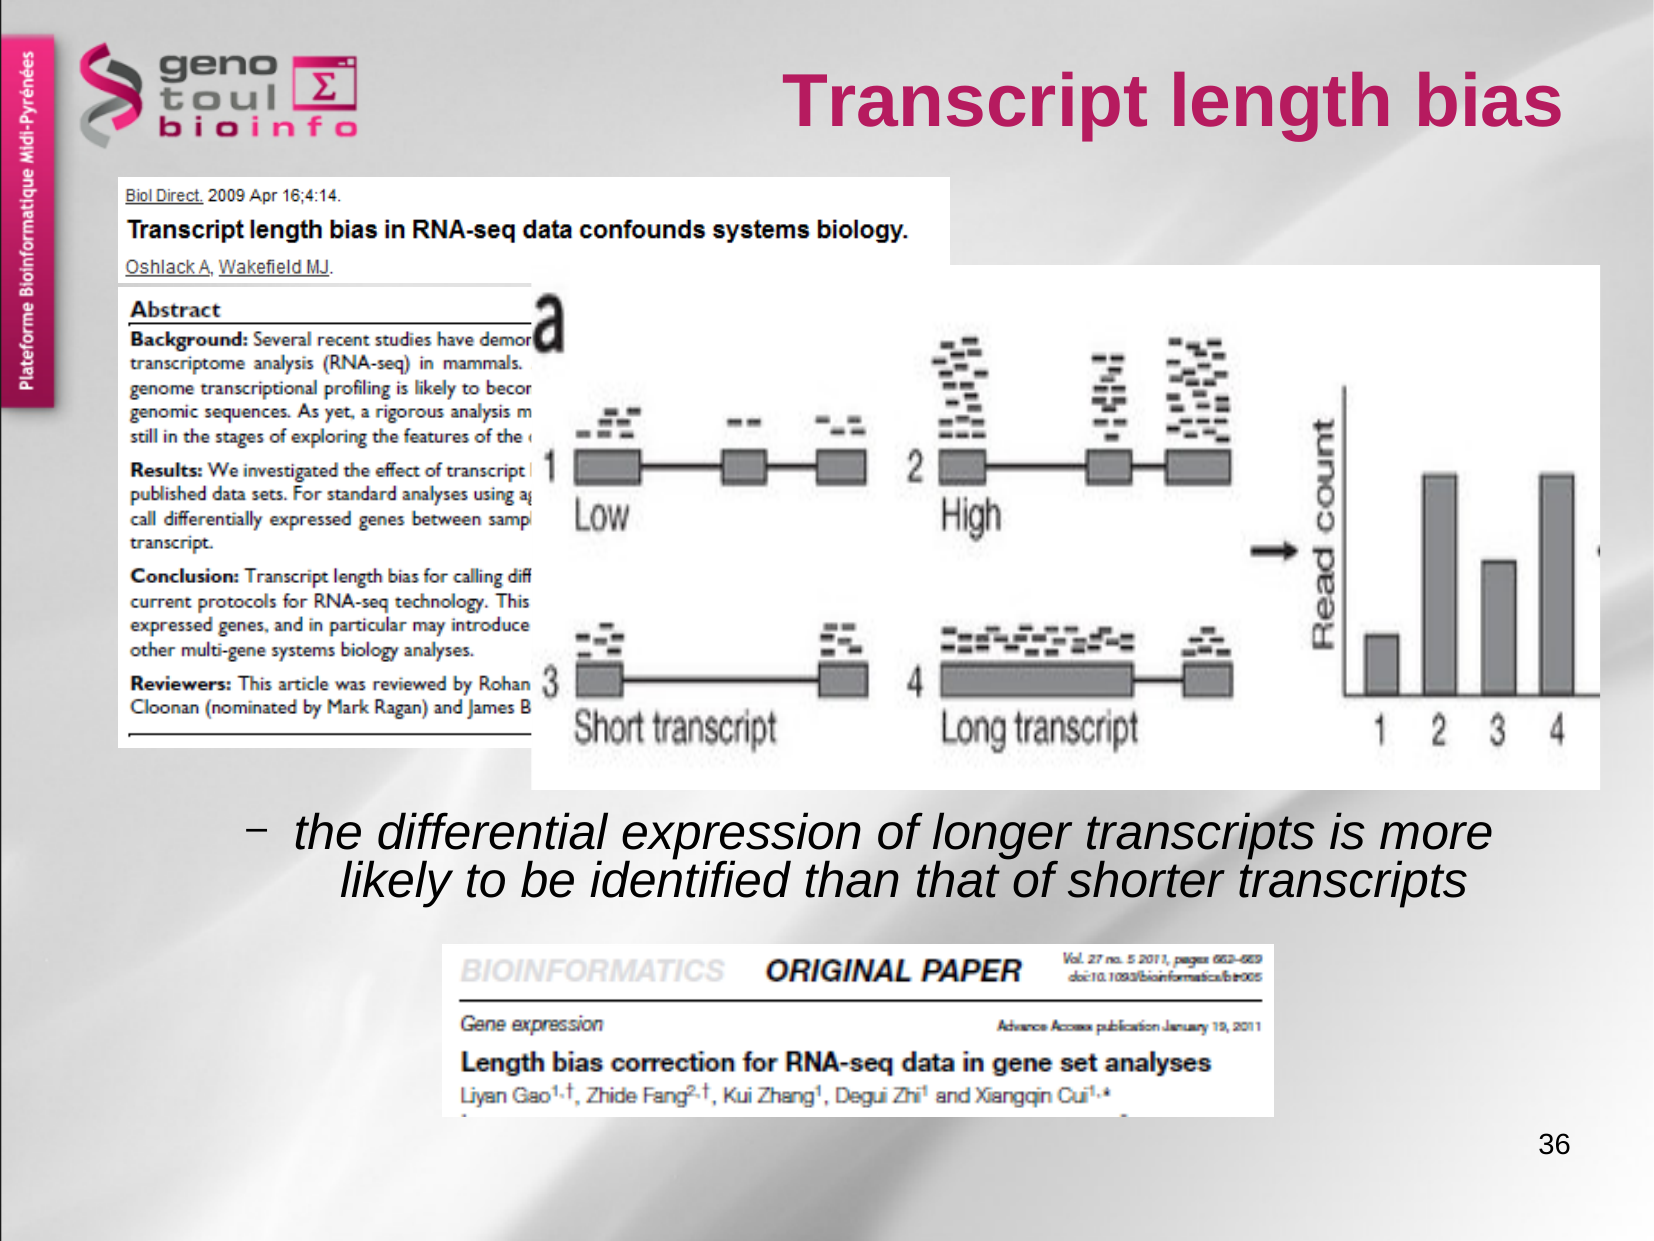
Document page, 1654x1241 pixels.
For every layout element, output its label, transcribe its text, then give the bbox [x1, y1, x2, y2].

picture [0, 0, 1654, 1241]
list the differential expression of longer transcripts is more likely to be identified than that of shorter transcripts [76, 797, 1565, 1182]
title Transcript length bias [168, 3, 1565, 207]
